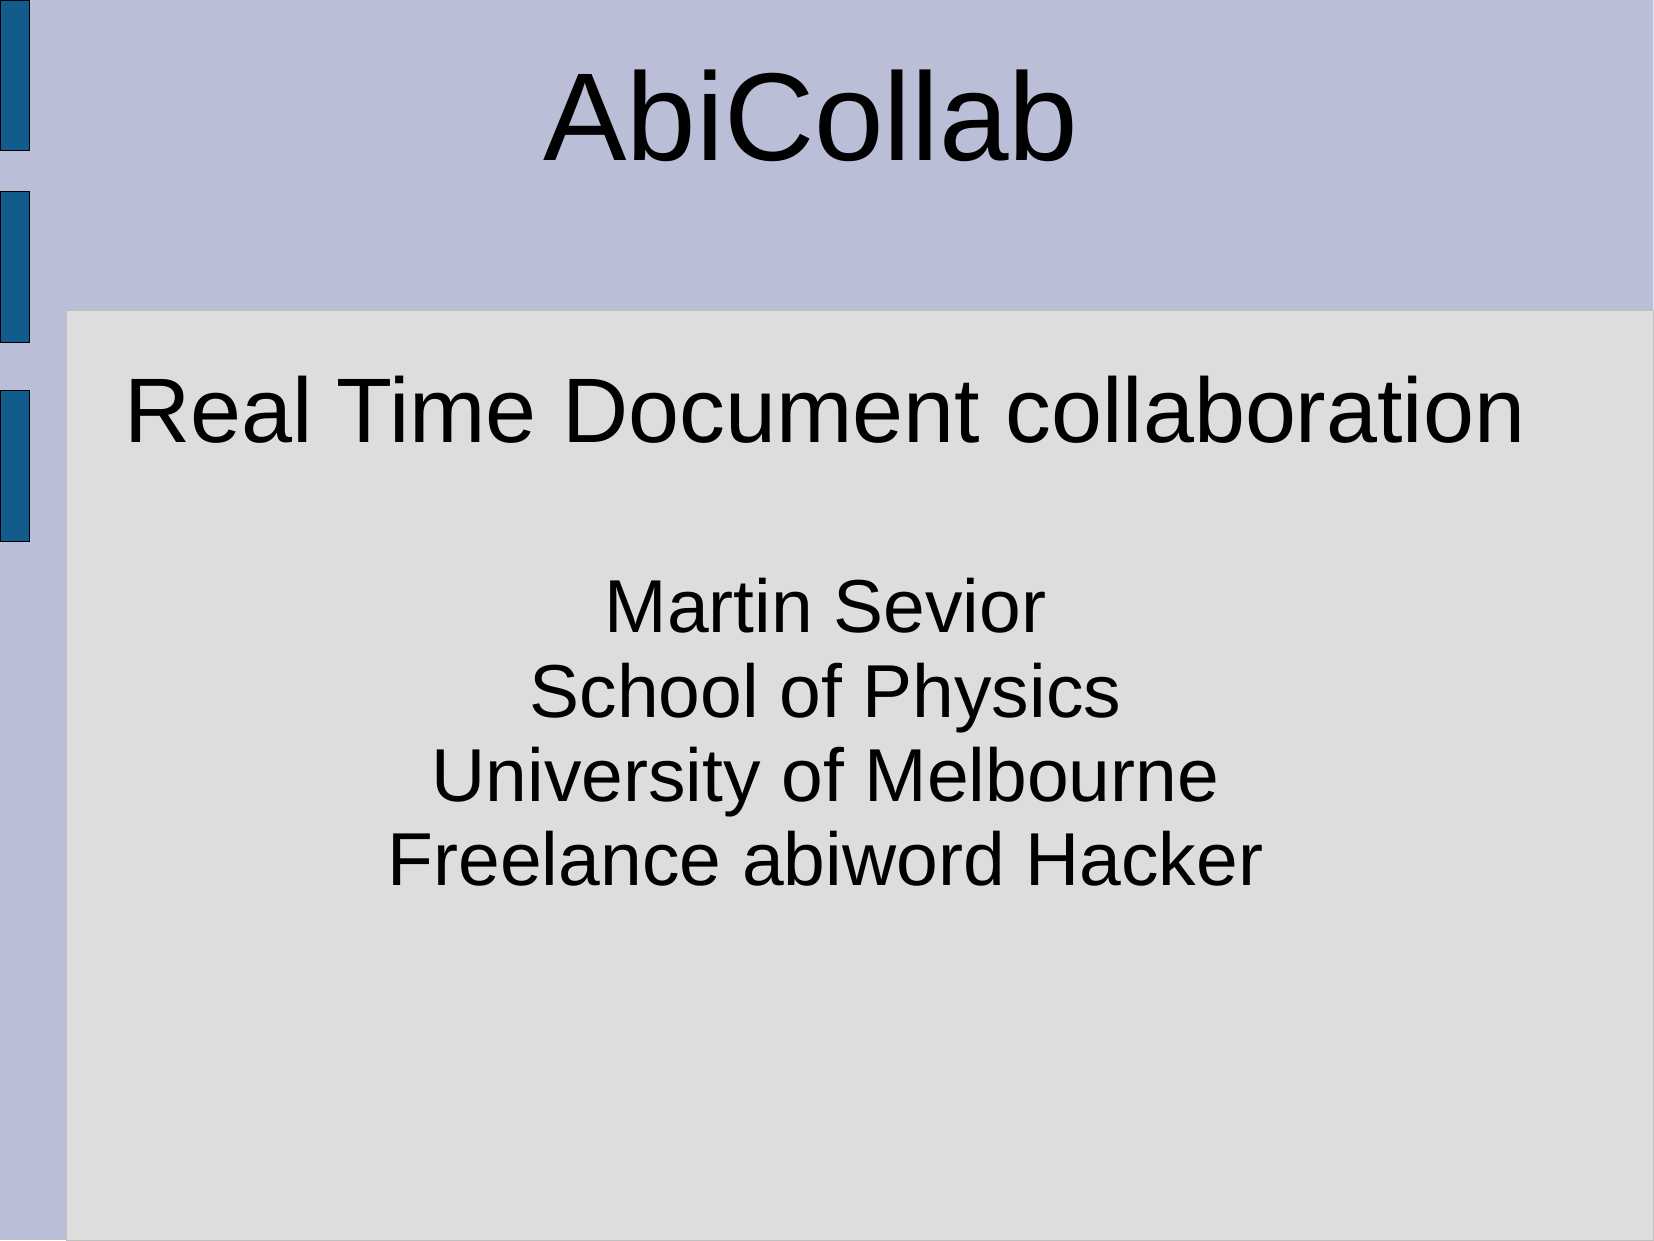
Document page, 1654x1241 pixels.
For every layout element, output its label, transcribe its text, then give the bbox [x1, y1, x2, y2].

text_box AbiCollab [529, 40, 1094, 195]
text_box Real Time Document collaboration Martin Sevior School of Physics University of Melbourne Freelance abiword Hacker [109, 250, 1567, 1088]
